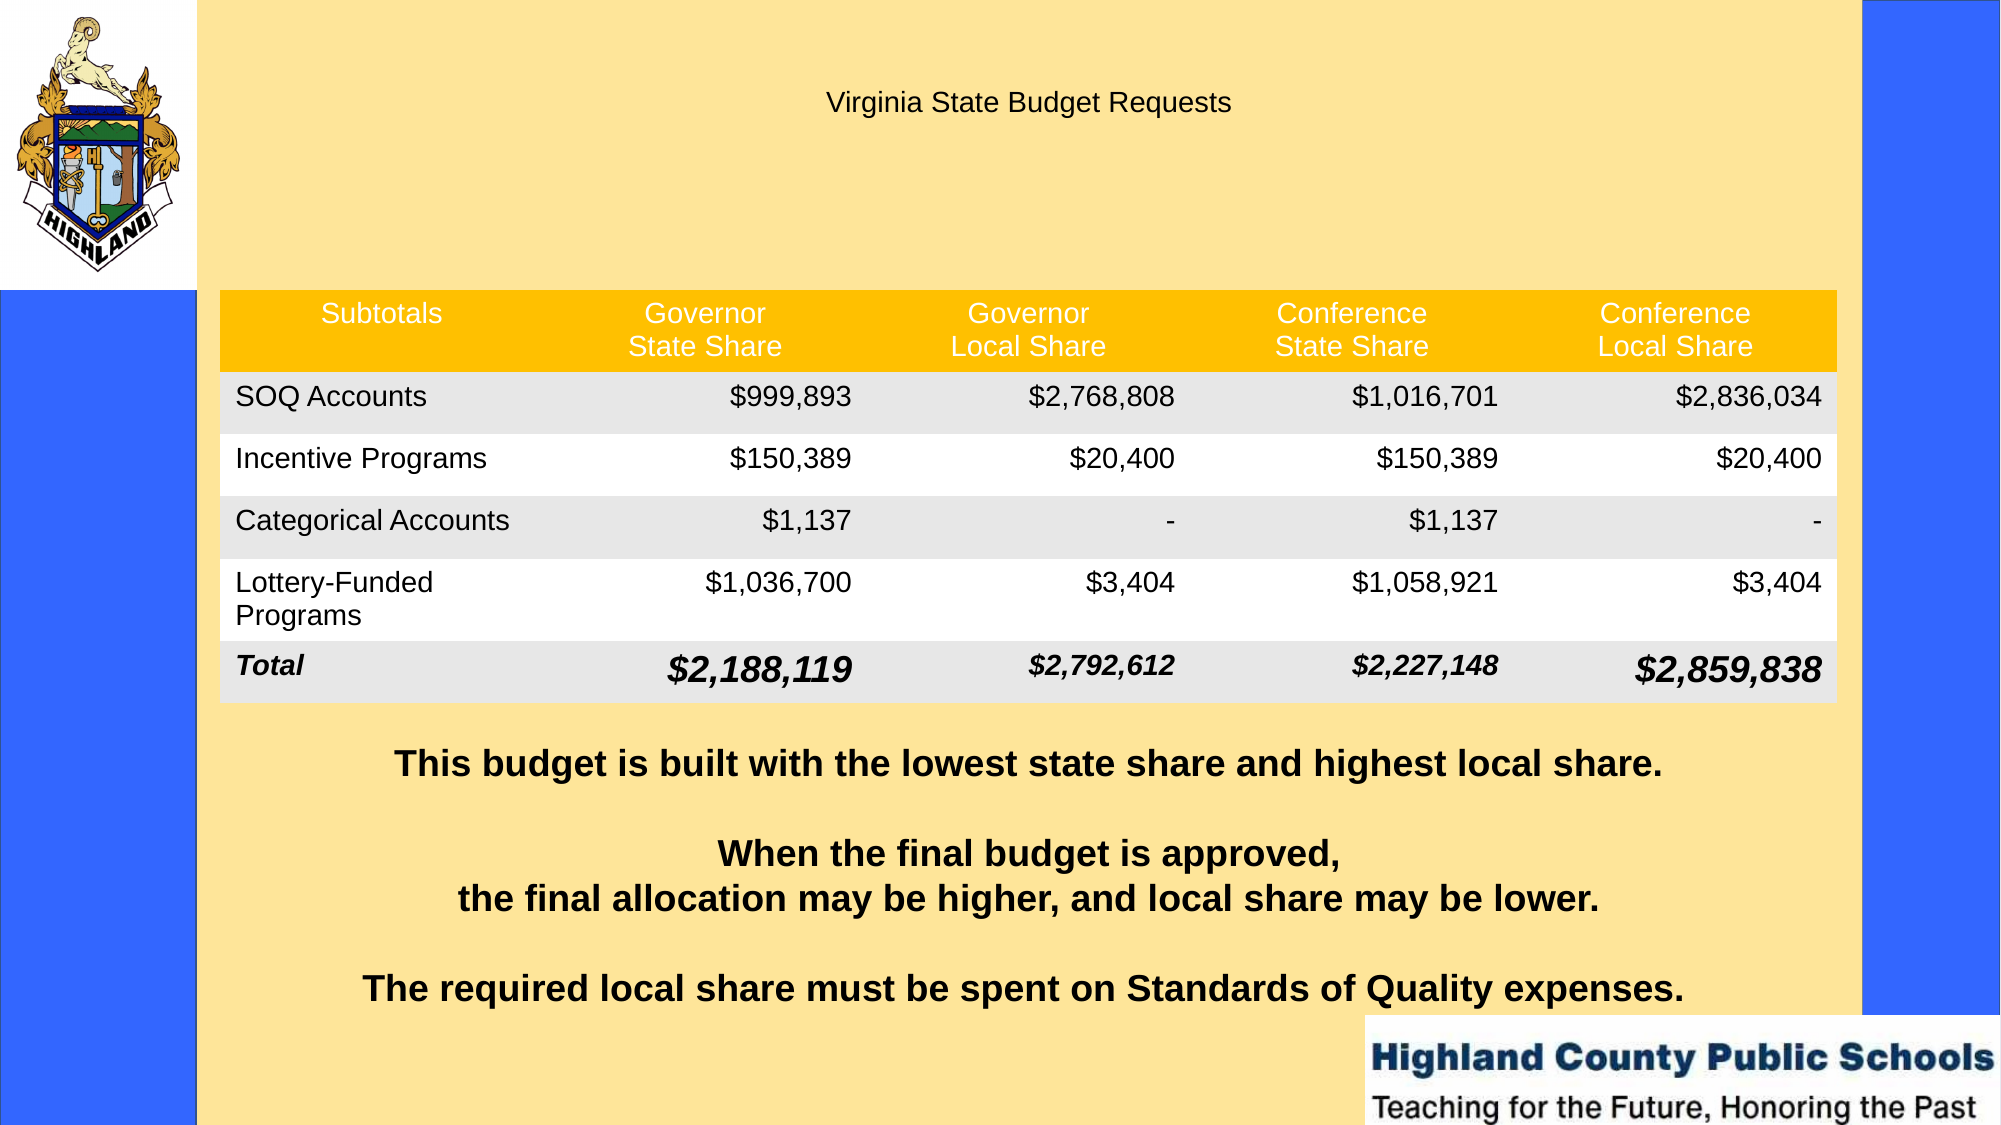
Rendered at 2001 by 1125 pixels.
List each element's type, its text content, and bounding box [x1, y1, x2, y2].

table_header Conference State Share [1190, 290, 1514, 372]
table_cell $2,836,034 [1514, 372, 1837, 434]
table_cell Lottery-Funded Programs [220, 559, 544, 641]
table_cell $150,389 [1190, 434, 1514, 496]
table_cell $1,036,700 [544, 559, 867, 641]
table_cell $3,404 [1514, 559, 1837, 641]
table_cell $999,893 [544, 372, 867, 434]
table_cell Incentive Programs [220, 434, 544, 496]
table_cell $2,188,119 [544, 641, 867, 703]
picture [1365, 1015, 2000, 1125]
table_cell $1,137 [544, 496, 867, 559]
table_cell $1,137 [1190, 496, 1514, 559]
table_cell $20,400 [867, 434, 1190, 496]
table_cell $1,016,701 [1190, 372, 1514, 434]
table_cell $2,768,808 [867, 372, 1190, 434]
table_cell $150,389 [544, 434, 867, 496]
table_cell $3,404 [867, 559, 1190, 641]
table_cell Categorical Accounts [220, 496, 544, 559]
table_cell $20,400 [1514, 434, 1837, 496]
table_header Subtotals [220, 290, 544, 372]
table_cell - [867, 496, 1190, 559]
table_cell $2,859,838 [1514, 641, 1837, 703]
table_header Governor State Share [544, 290, 867, 372]
picture [0, 0, 197, 290]
table_cell $2,227,148 [1190, 641, 1514, 703]
table_cell - [1514, 496, 1837, 559]
table_header Conference Local Share [1514, 290, 1837, 372]
table_header Governor Local Share [867, 290, 1190, 372]
table_cell Total [220, 641, 544, 703]
table_cell $1,058,921 [1190, 559, 1514, 641]
table_cell $2,792,612 [867, 641, 1190, 703]
text_box This budget is built with the lowest state share and highest local share. When the final budget is approved, the final allocation may be higher, and local share may be lower. The required local share must be spent on Standards of Quality expenses. [196, 731, 1863, 1017]
title Virginia State Budget Requests [196, 76, 1863, 290]
table_cell SOQ Accounts [220, 372, 544, 434]
